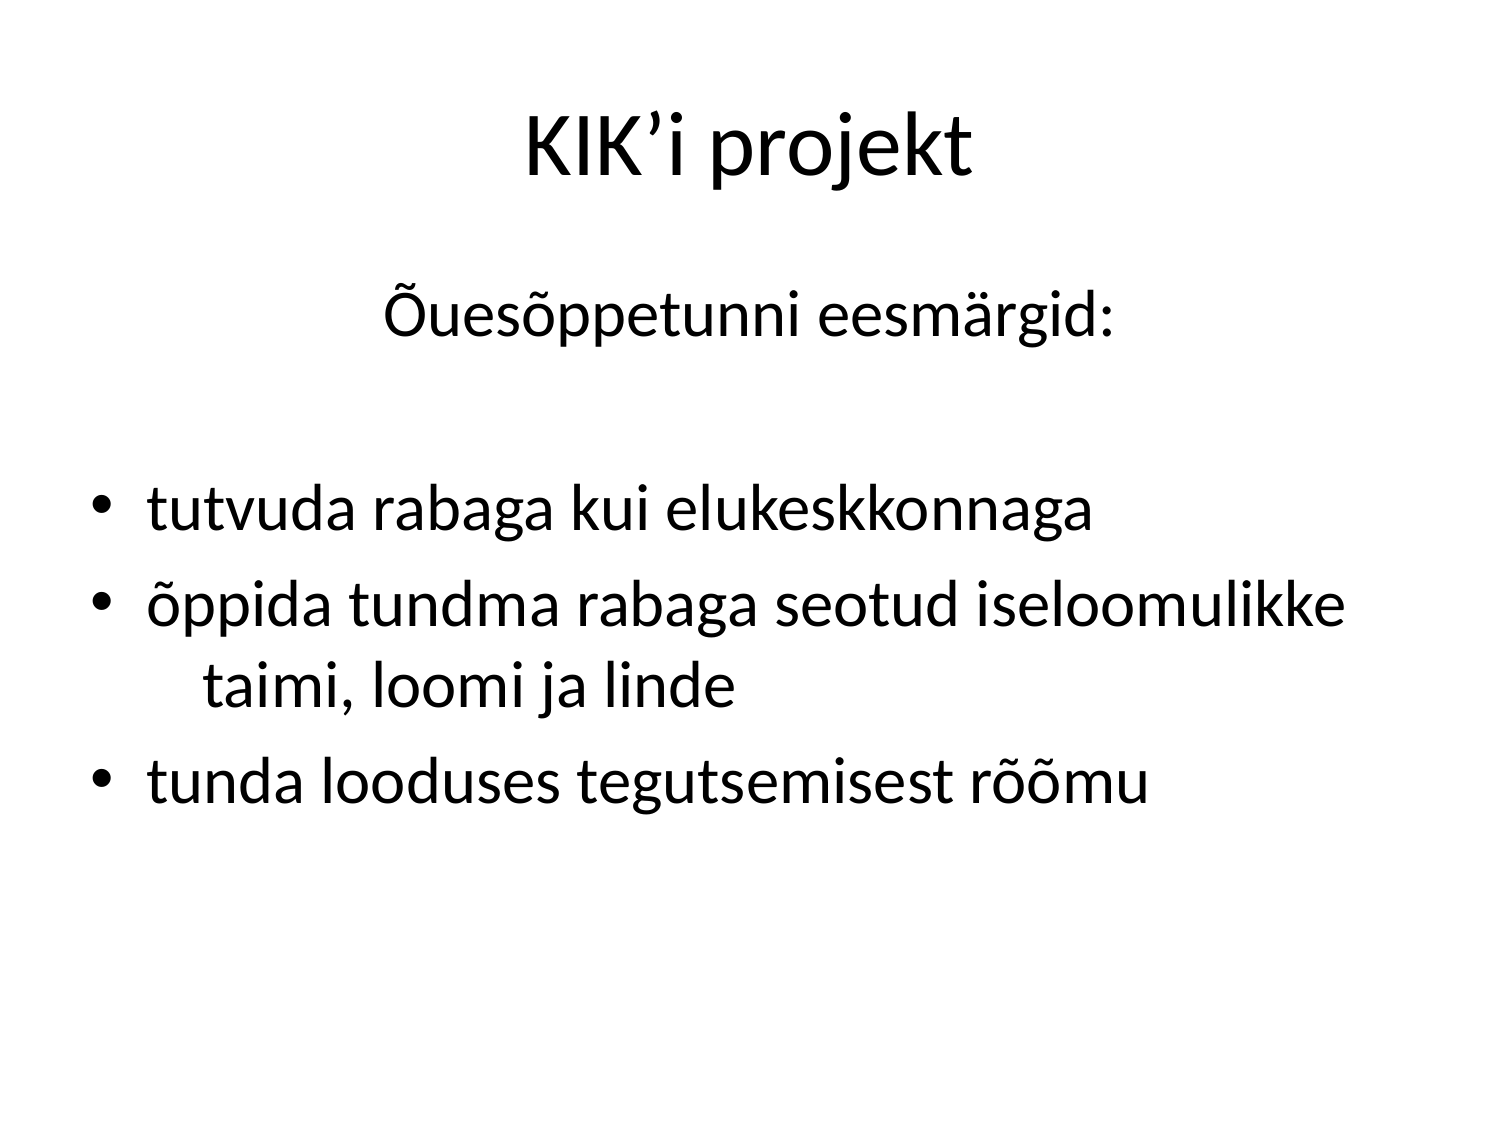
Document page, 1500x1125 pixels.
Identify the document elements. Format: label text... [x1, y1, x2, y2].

list Õuesõppetunni eesmärgid: tutvuda rabaga kui elukeskkonnaga õppida tundma rabaga seotud iseloomulikke taimi, loomi ja linde tunda looduses tegutsemisest rõõmu [75, 262, 1426, 1005]
title KIK’i projekt [75, 45, 1426, 233]
